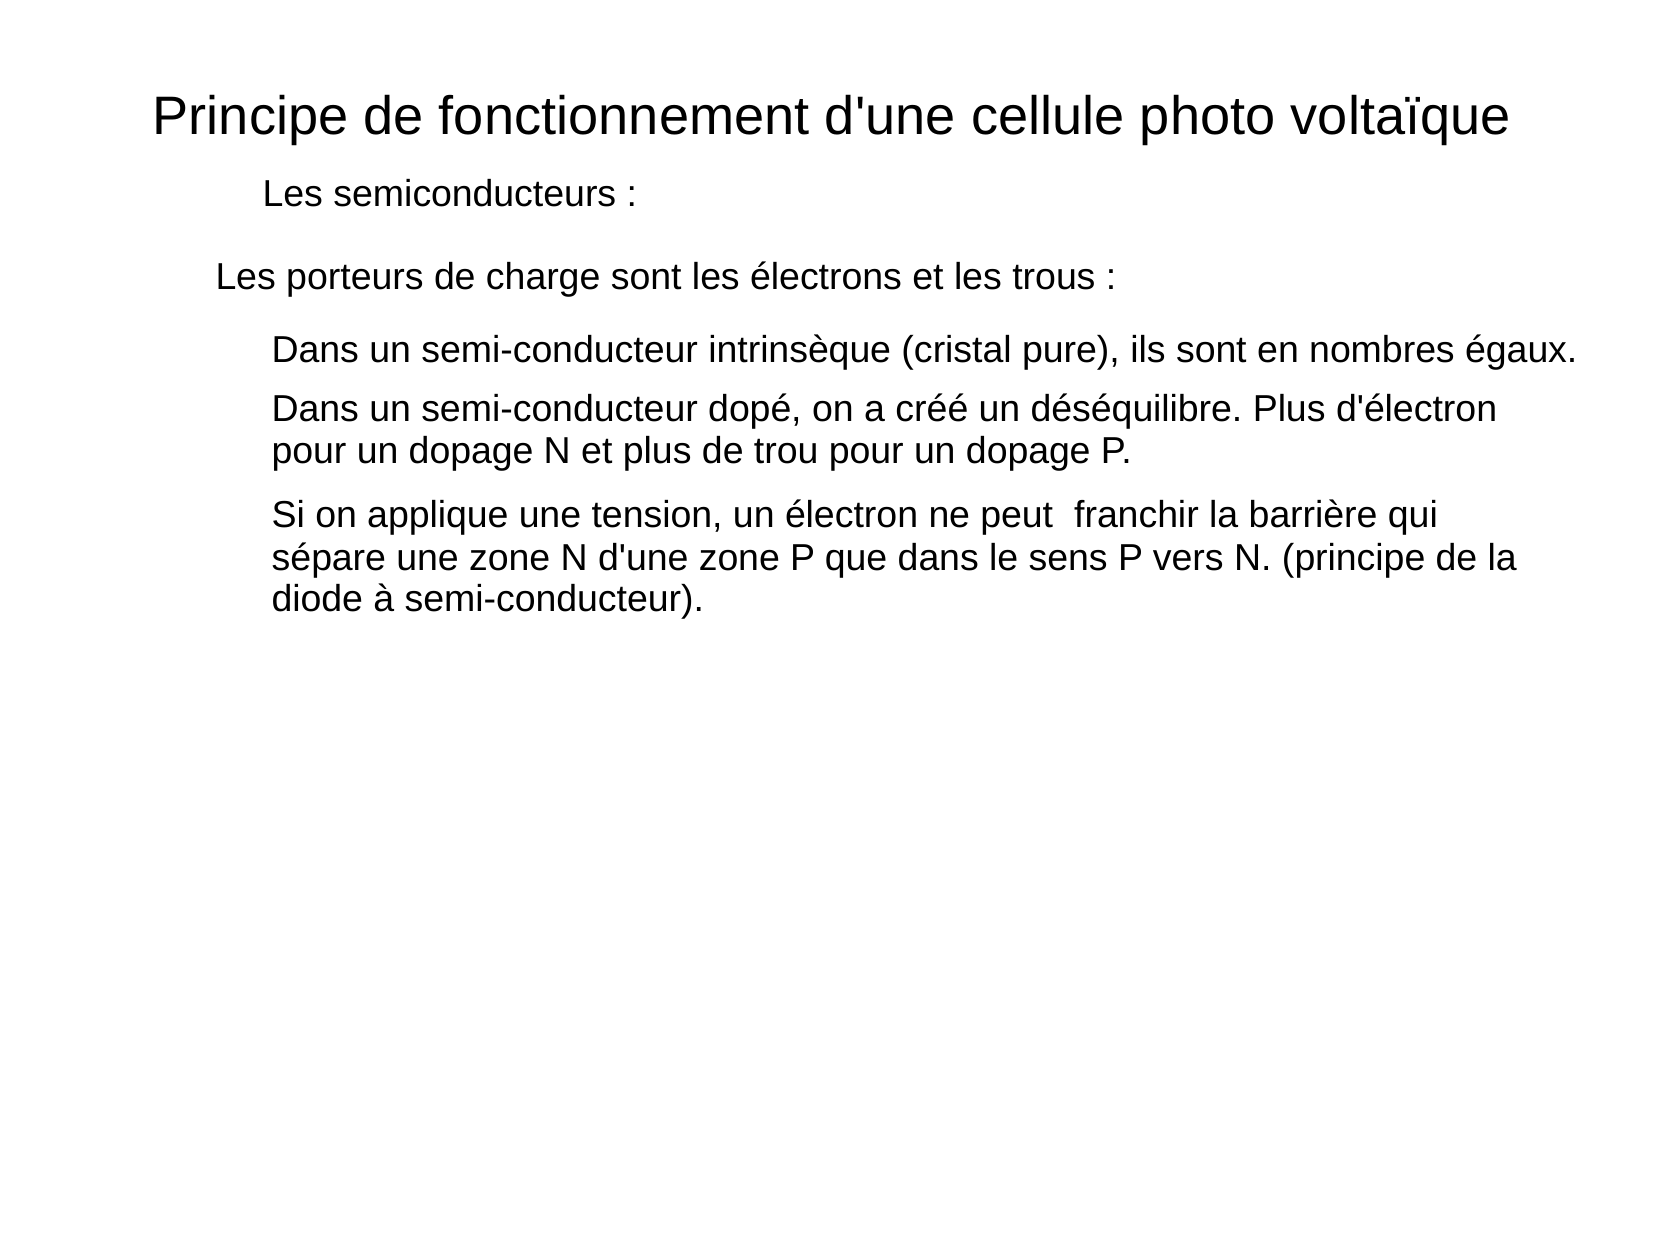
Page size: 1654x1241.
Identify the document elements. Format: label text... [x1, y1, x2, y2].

text_box Principe de fonctionnement d'une cellule photo voltaïque [137, 78, 1524, 154]
text_box Dans un semi-conducteur dopé, on a créé un déséquilibre. Plus d'électron pour un dopage N et plus de trou pour un dopage P. [256, 380, 1577, 479]
text_box Les semiconducteurs : [248, 165, 653, 223]
text_box Les porteurs de charge sont les électrons et les trous : [200, 248, 1607, 305]
text_box Si on applique une tension, un électron ne peut franchir la barrière qui sépare une zone N d'une zone P que dans le sens P vers N. (principe de la diode à semi-conducteur). [256, 486, 1577, 628]
text_box Dans un semi-conducteur intrinsèque (cristal pure), ils sont en nombres égaux. [256, 321, 1607, 378]
